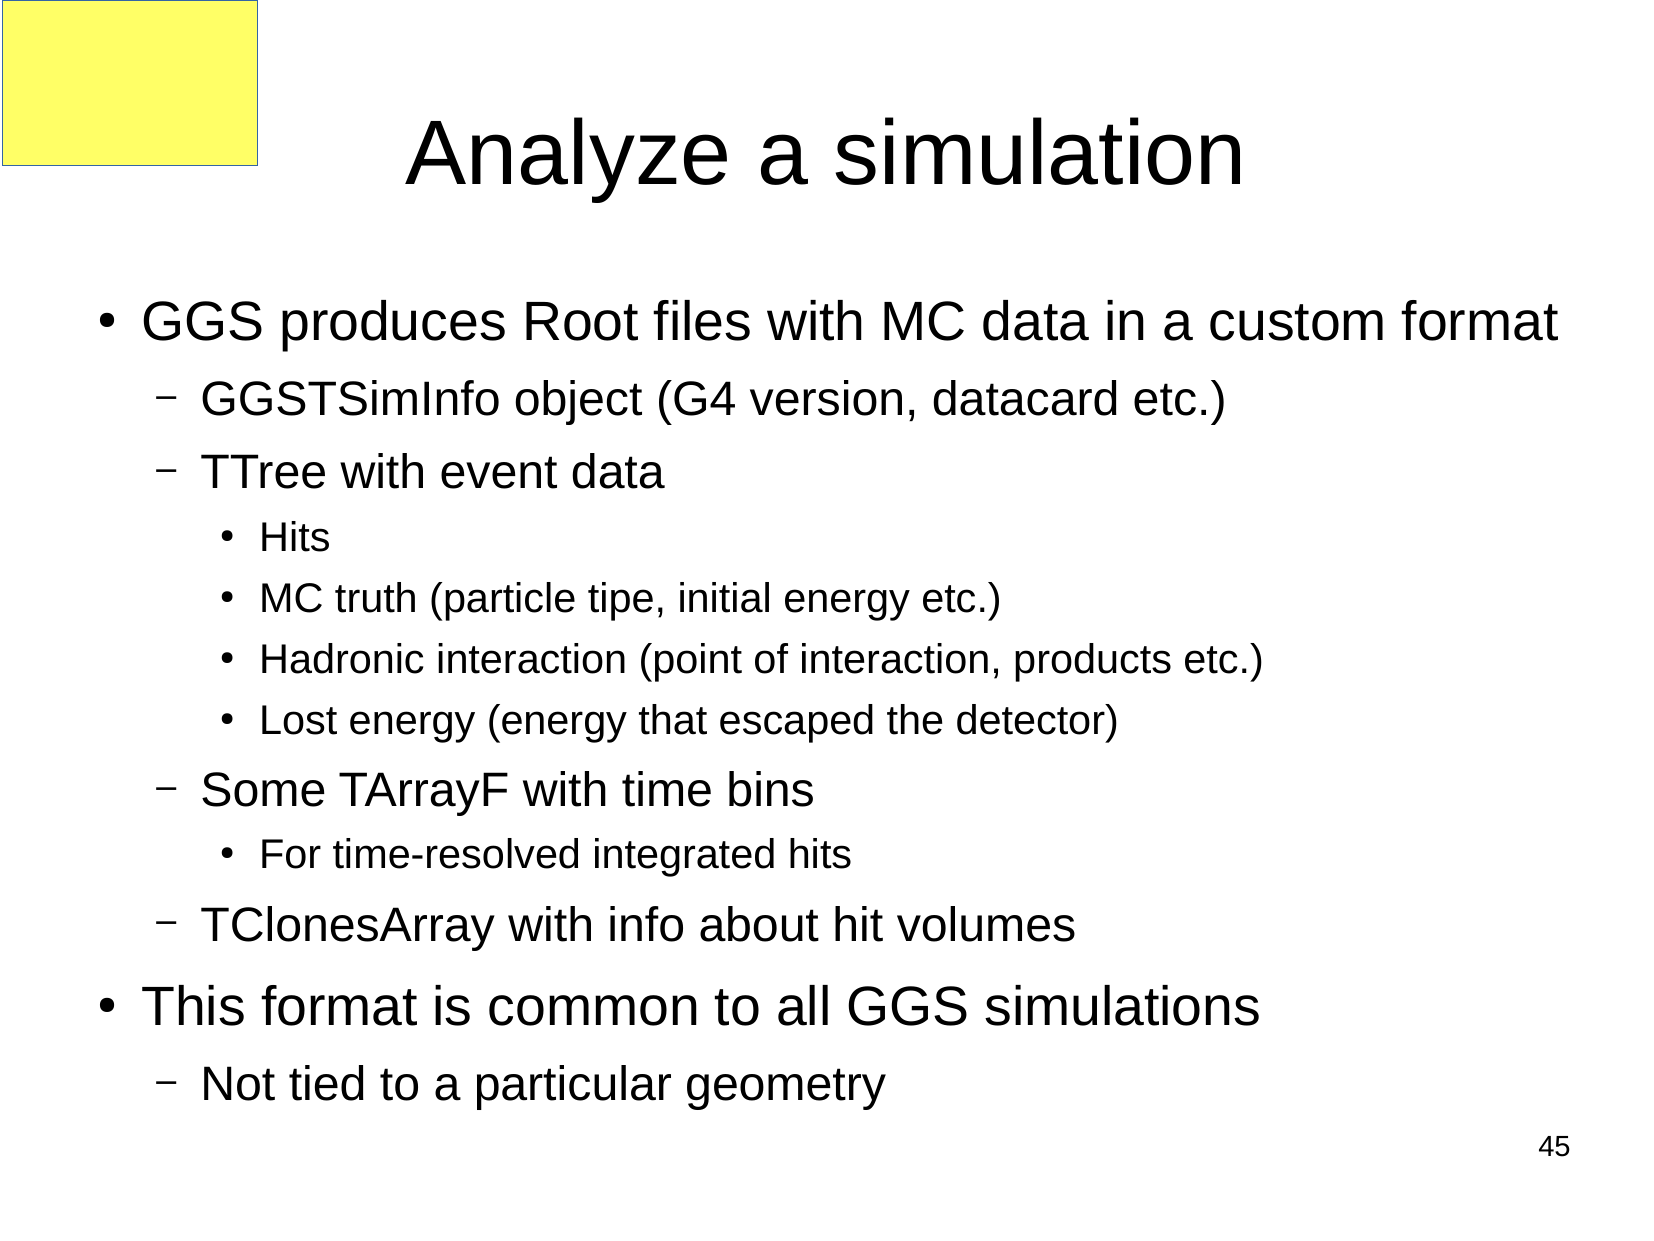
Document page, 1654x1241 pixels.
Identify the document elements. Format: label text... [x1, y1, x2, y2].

list GGS produces Root files with MC data in a custom format GGSTSimInfo object (G4 version, datacard etc.) TTree with event data Hits MC truth (particle tipe, initial energy etc.) Hadronic interaction (point of interaction, products etc.) Lost energy (energy that escaped the detector) Some TArrayF with time bins For time-resolved integrated hits TClonesArray with info about hit volumes This format is common to all GGS simulations Not tied to a particular geometry [82, 290, 1571, 1126]
text_box [2, 0, 258, 166]
title Analyze a simulation [82, 49, 1571, 257]
